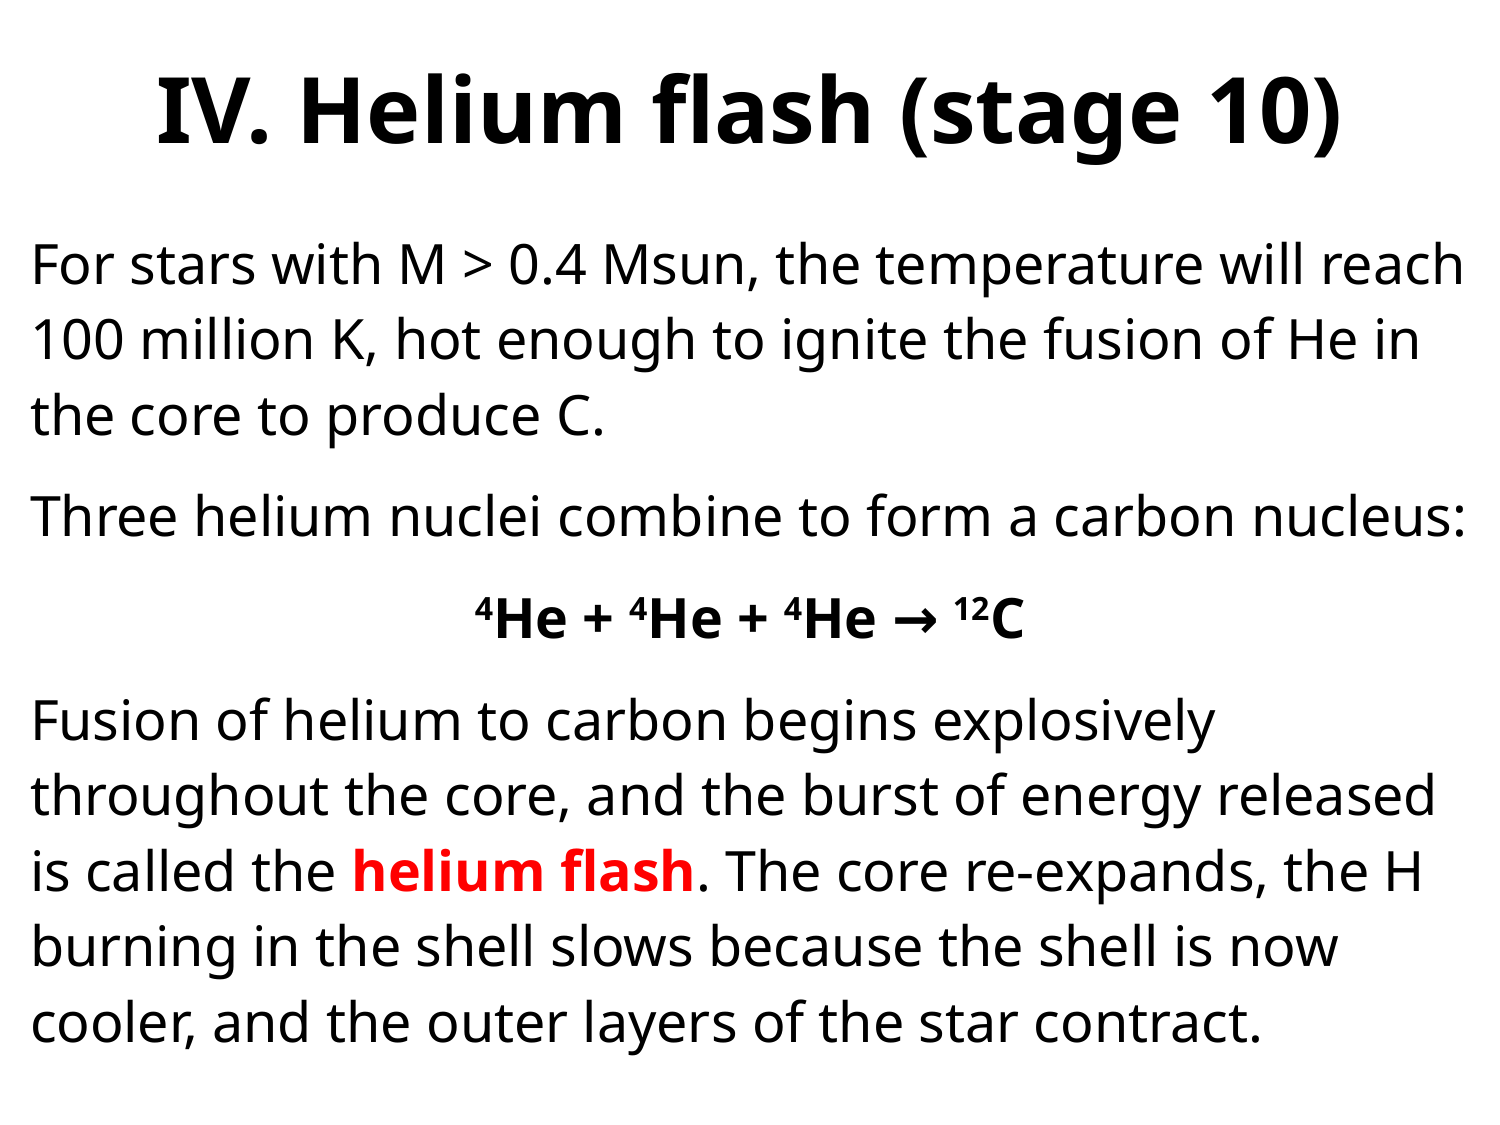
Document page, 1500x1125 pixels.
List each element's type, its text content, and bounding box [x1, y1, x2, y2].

list For stars with M > 0.4 Msun, the temperature will reach 100 million K, hot enough to ignite the fusion of He in the core to produce C. Three helium nuclei combine to form a carbon nucleus: 4He + 4He + 4He → 12C Fusion of helium to carbon begins explosively throughout the core, and the burst of energy released is called the helium flash. The core re-expands, the H burning in the shell slows because the shell is now cooler, and the outer layers of the star contract. [30, 224, 1471, 1088]
title IV. Helium flash (stage 10) [30, 55, 1471, 163]
